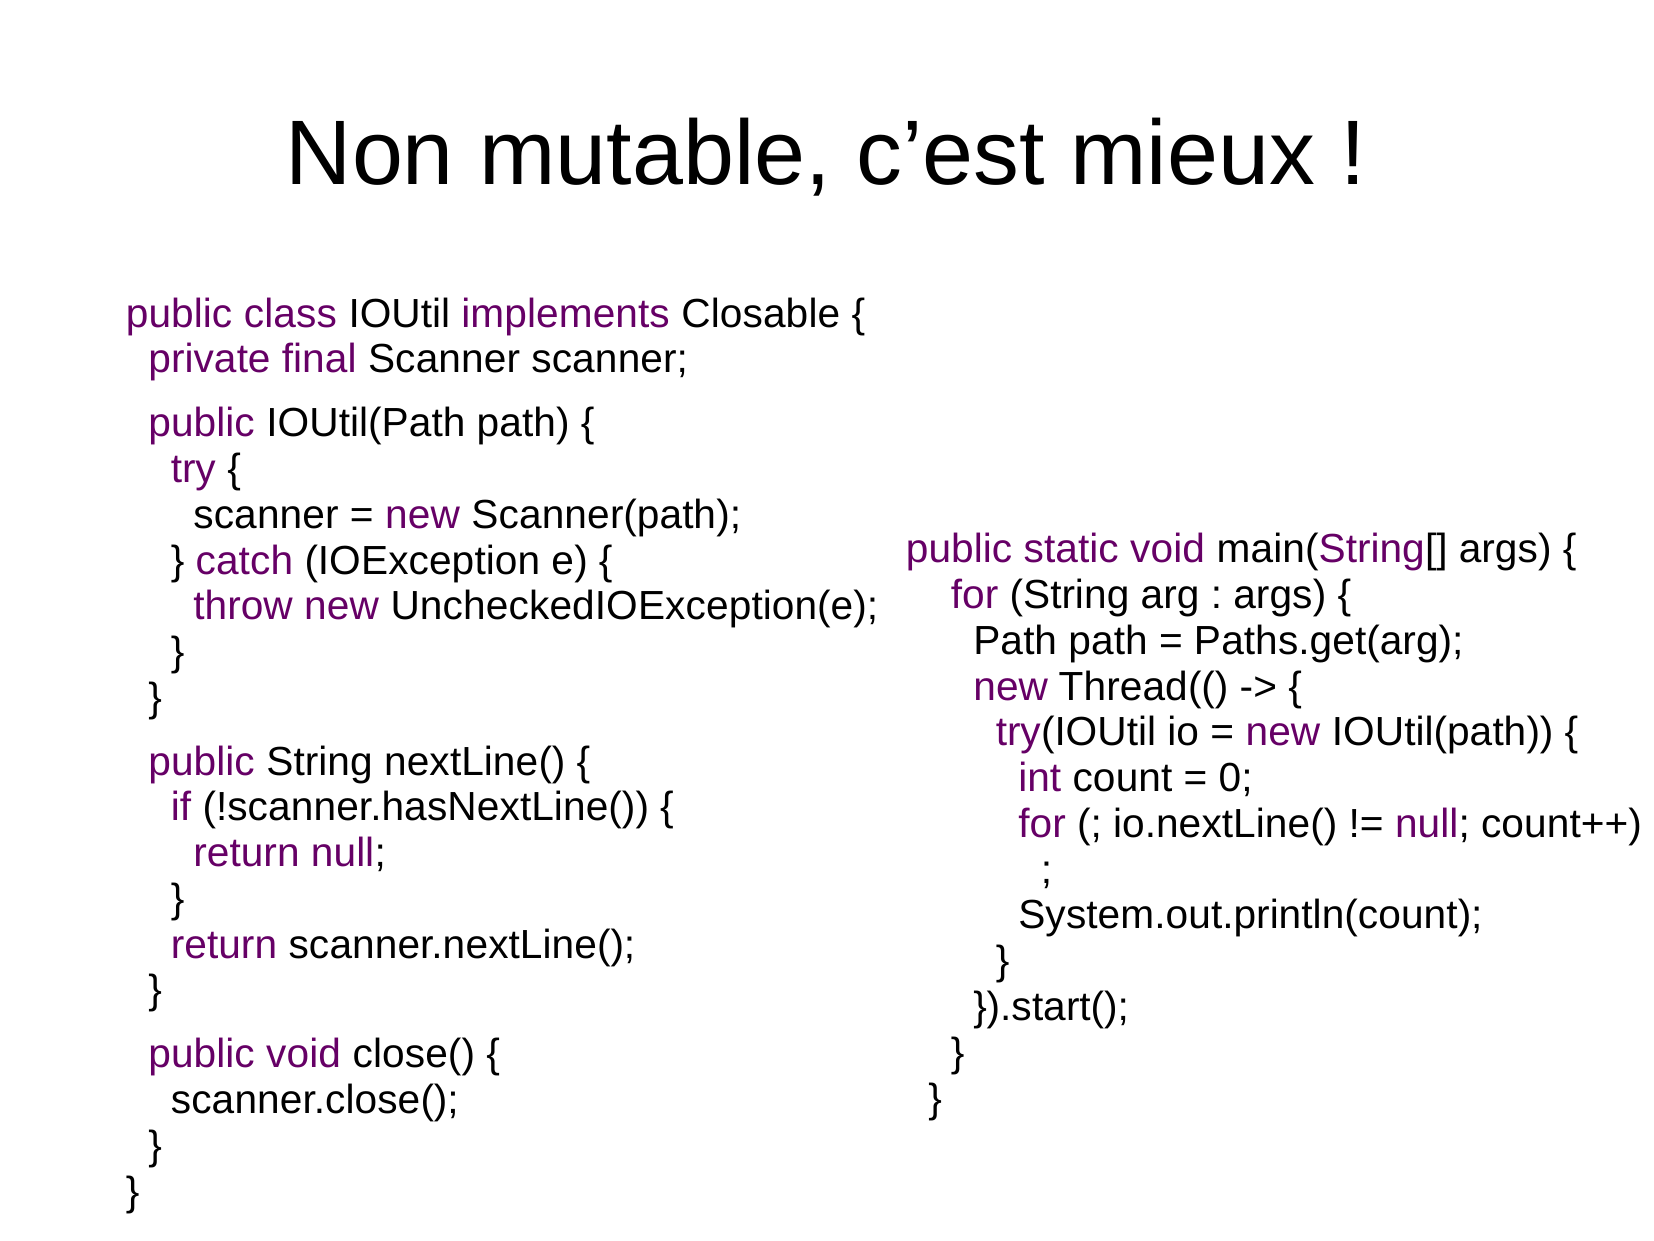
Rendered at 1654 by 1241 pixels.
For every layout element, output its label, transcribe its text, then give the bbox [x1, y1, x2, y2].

text_box public static void main(String[] args) { for (String arg : args) { Path path = Paths.get(arg); new Thread(() -> { try(IOUtil io = new IOUtil(path)) { int count = 0; for (; io.nextLine() != null; count++) ; System.out.println(count); } }).start(); } } [834, 525, 1654, 1201]
list public class IOUtil implements Closable { private final Scanner scanner; public IOUtil(Path path) { try { scanner = new Scanner(path); } catch (IOException e) { throw new UncheckedIOException(e); } } public String nextLine() { if (!scanner.hasNextLine()) { return null; } return scanner.nextLine(); } public void close() { scanner.close(); } } [82, 290, 1571, 1216]
title Non mutable, c’est mieux ! [82, 49, 1571, 257]
